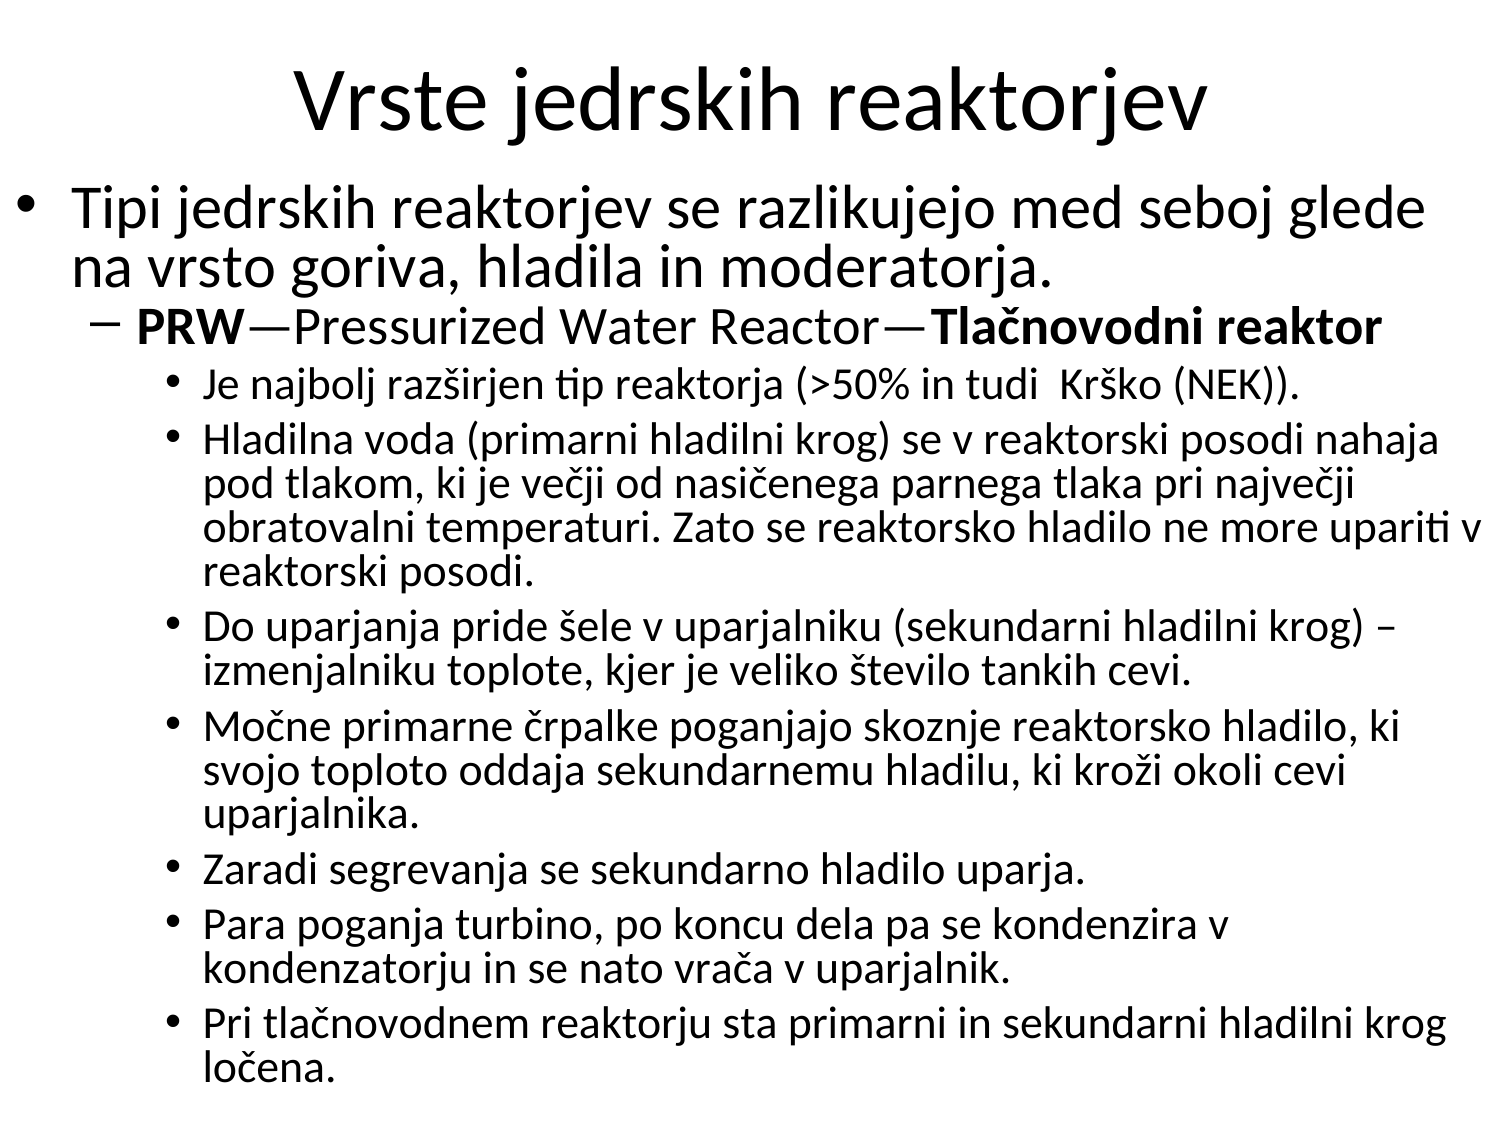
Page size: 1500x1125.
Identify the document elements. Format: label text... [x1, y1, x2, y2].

text_box Vrste jedrskih reaktorjev [76, 0, 1427, 172]
text_box Tipi jedrskih reaktorjev se razlikujejo med seboj glede na vrsto goriva, hladila in moderatorja. PRW—Pressurized Water Reactor—Tlačnovodni reaktor Je najbolj razširjen tip reaktorja (>50% in tudi Krško (NEK)). Hladilna voda (primarni hladilni krog) se v reaktorski posodi nahaja pod tlakom, ki je večji od nasičenega parnega tlaka pri največji obratovalni temperaturi. Zato se reaktorsko hladilo ne more upariti v reaktorski posodi. Do uparjanja pride šele v uparjalniku (sekundarni hladilni krog) – izmenjalniku toplote, kjer je veliko število tankih cevi. Močne primarne črpalke poganjajo skoznje reaktorsko hladilo, ki svojo toploto oddaja sekundarnemu hladilu, ki kroži okoli cevi uparjalnika. Zaradi segrevanja se sekundarno hladilo uparja. Para poganja turbino, po koncu dela pa se kondenzira v kondenzatorju in se nato vrača v uparjalnik. Pri tlačnovodnem reaktorju sta primarni in sekundarni hladilni krog ločena. [0, 172, 1500, 1125]
